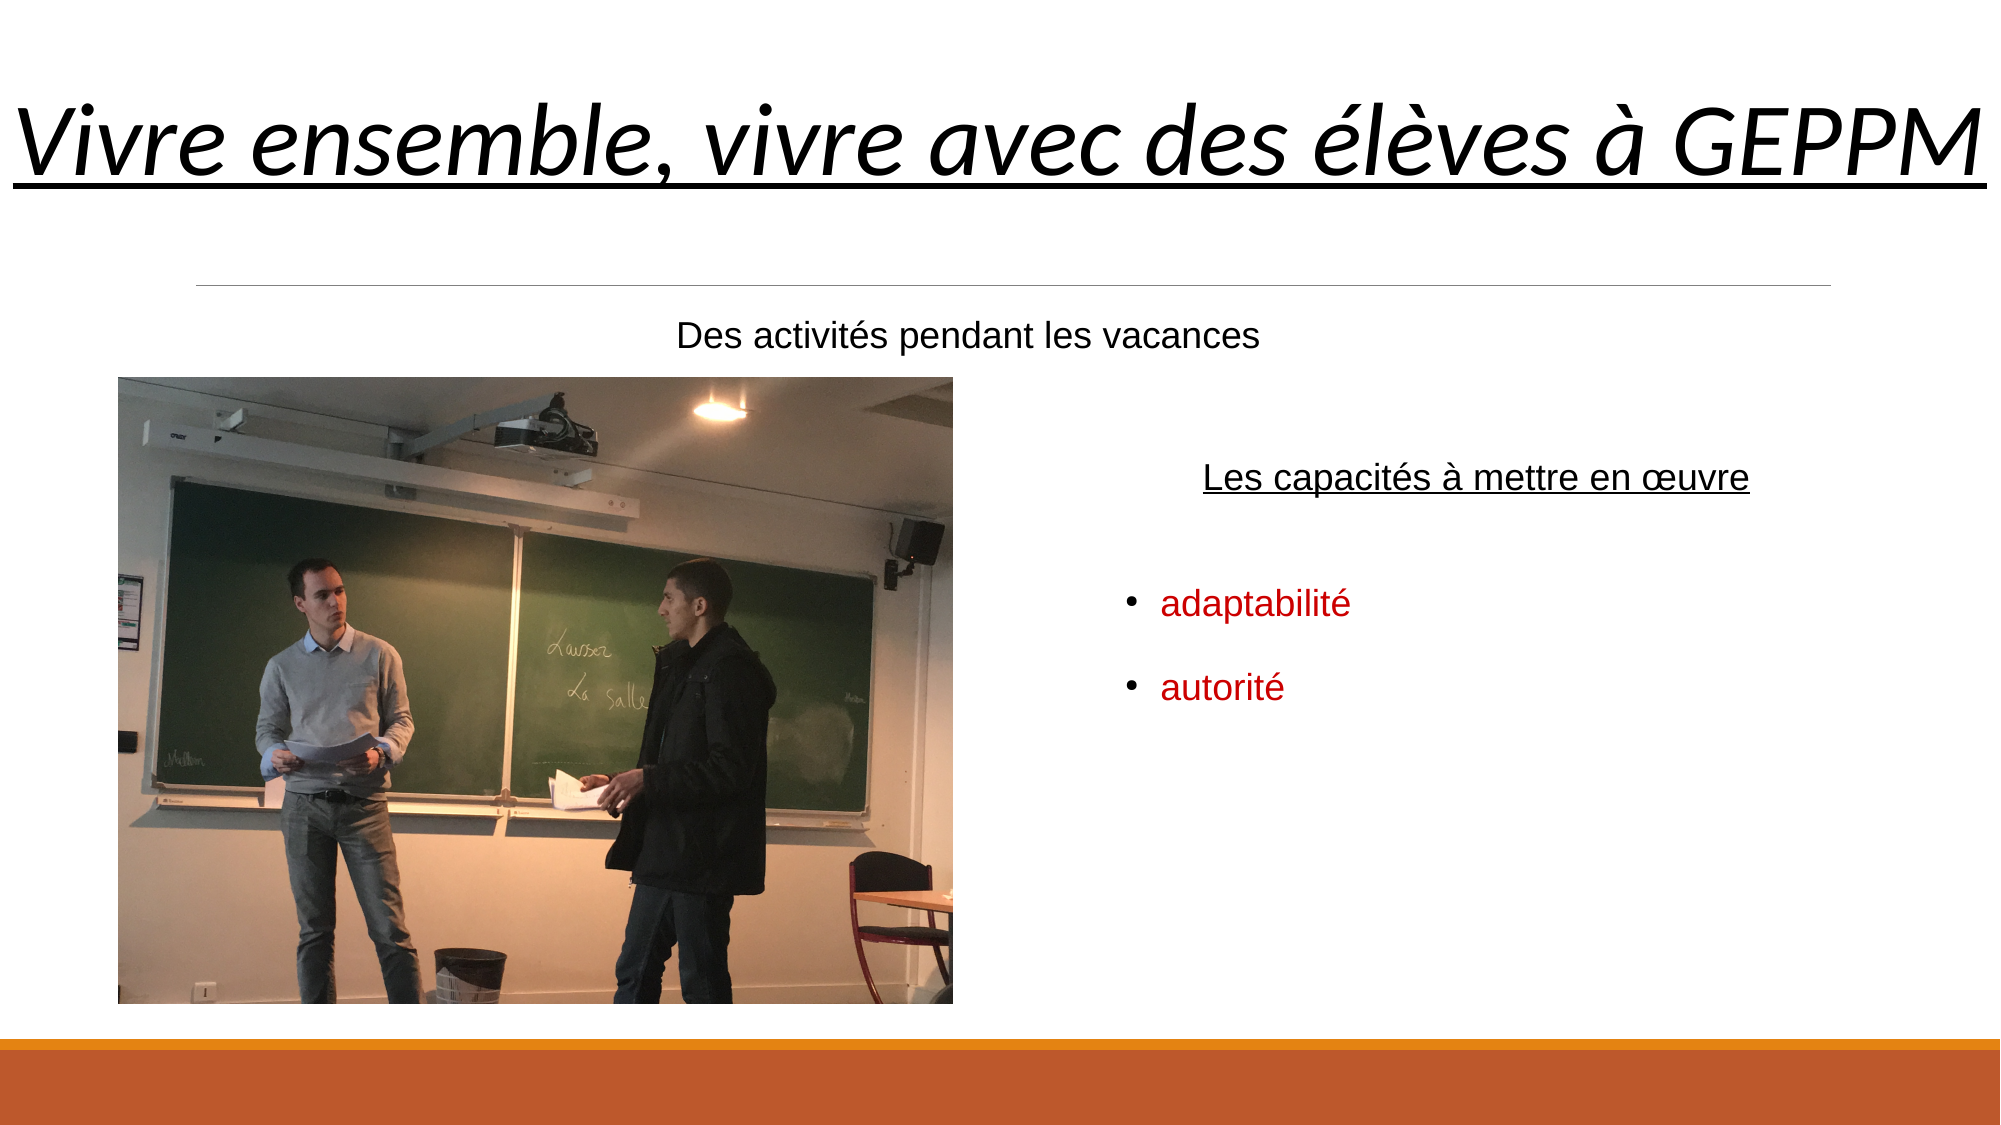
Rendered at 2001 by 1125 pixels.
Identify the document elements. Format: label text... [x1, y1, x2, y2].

text_box Des activités pendant les vacances [188, 307, 1749, 364]
text_box Vivre ensemble, vivre avec des élèves à GEPPM [0, 64, 2000, 205]
text_box Les capacités à mettre en œuvre adaptabilité autorité [1110, 448, 1843, 716]
picture [118, 377, 953, 1004]
